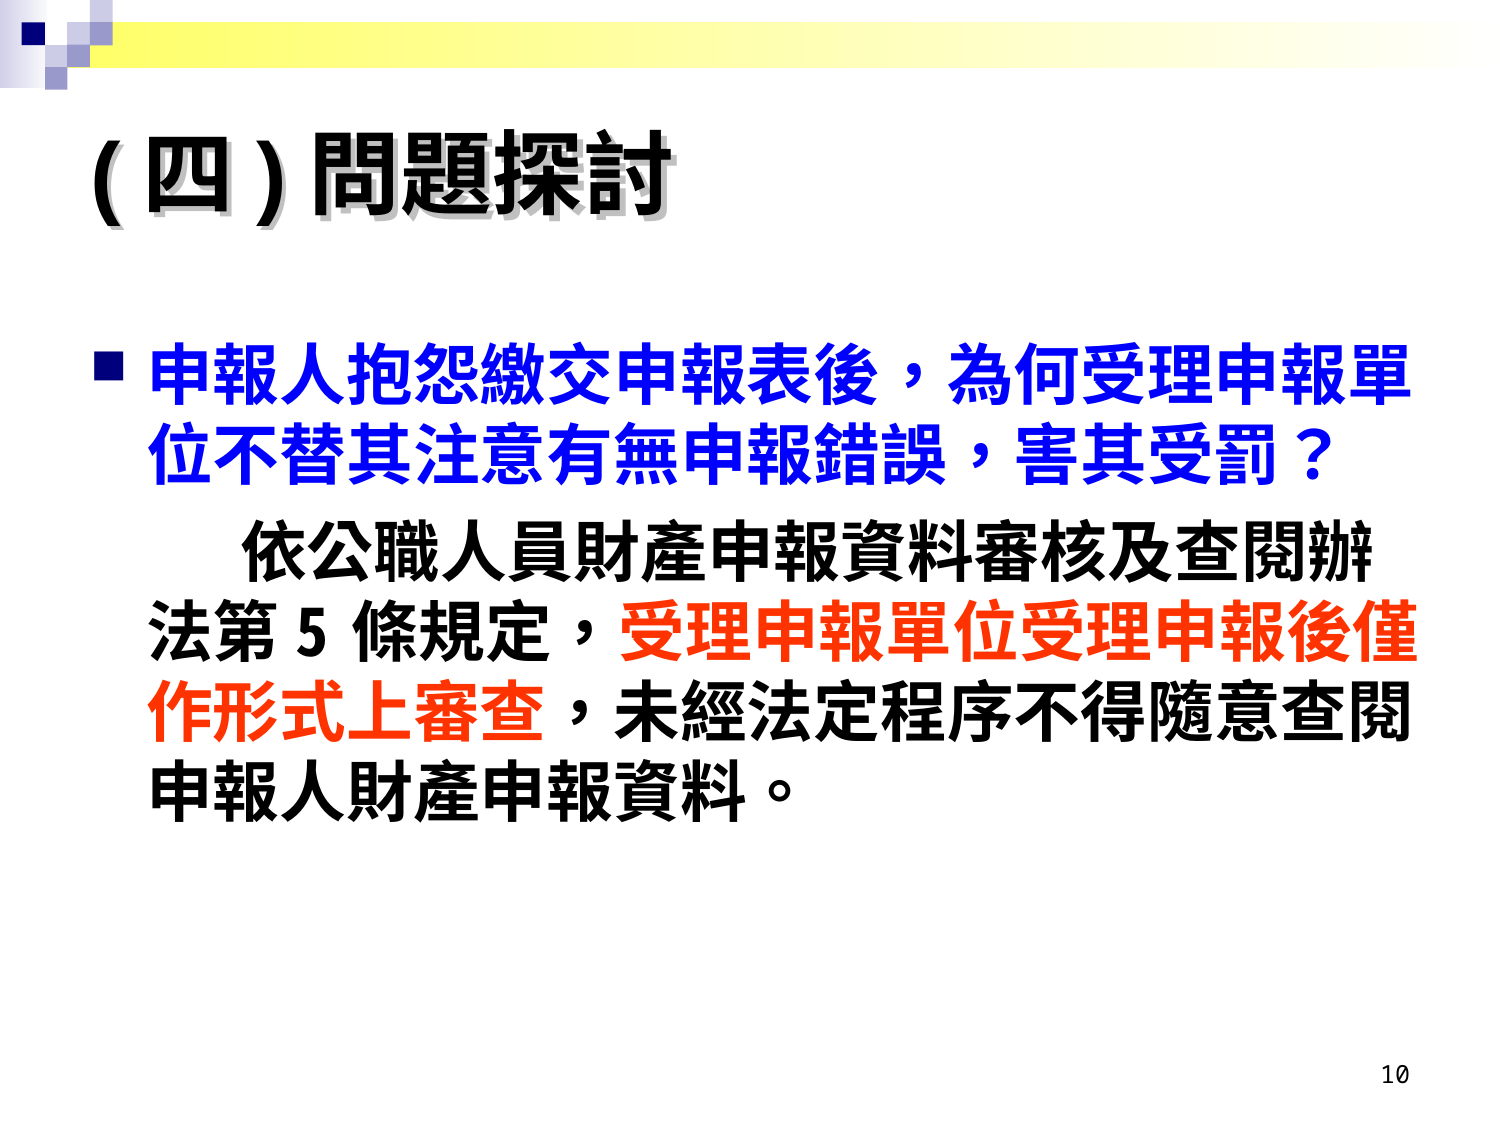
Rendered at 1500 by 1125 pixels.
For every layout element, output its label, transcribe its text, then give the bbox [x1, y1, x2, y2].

list 申報人抱怨繳交申報表後，為何受理申報單位不替其注意有無申報錯誤，害其受罰？ 依公職人員財產申報資料審核及查閱辦法第5條規定，受理申報單位受理申報後僅作形式上審查，未經法定程序不得隨意查閱申報人財產申報資料。 [75, 324, 1447, 963]
text_box <編號> [431, 22, 436, 67]
text_box <編號> [1074, 1025, 1426, 1101]
table_cell 楊小琳 [291, 22, 295, 67]
title (四)問題探討 [75, 75, 1426, 268]
